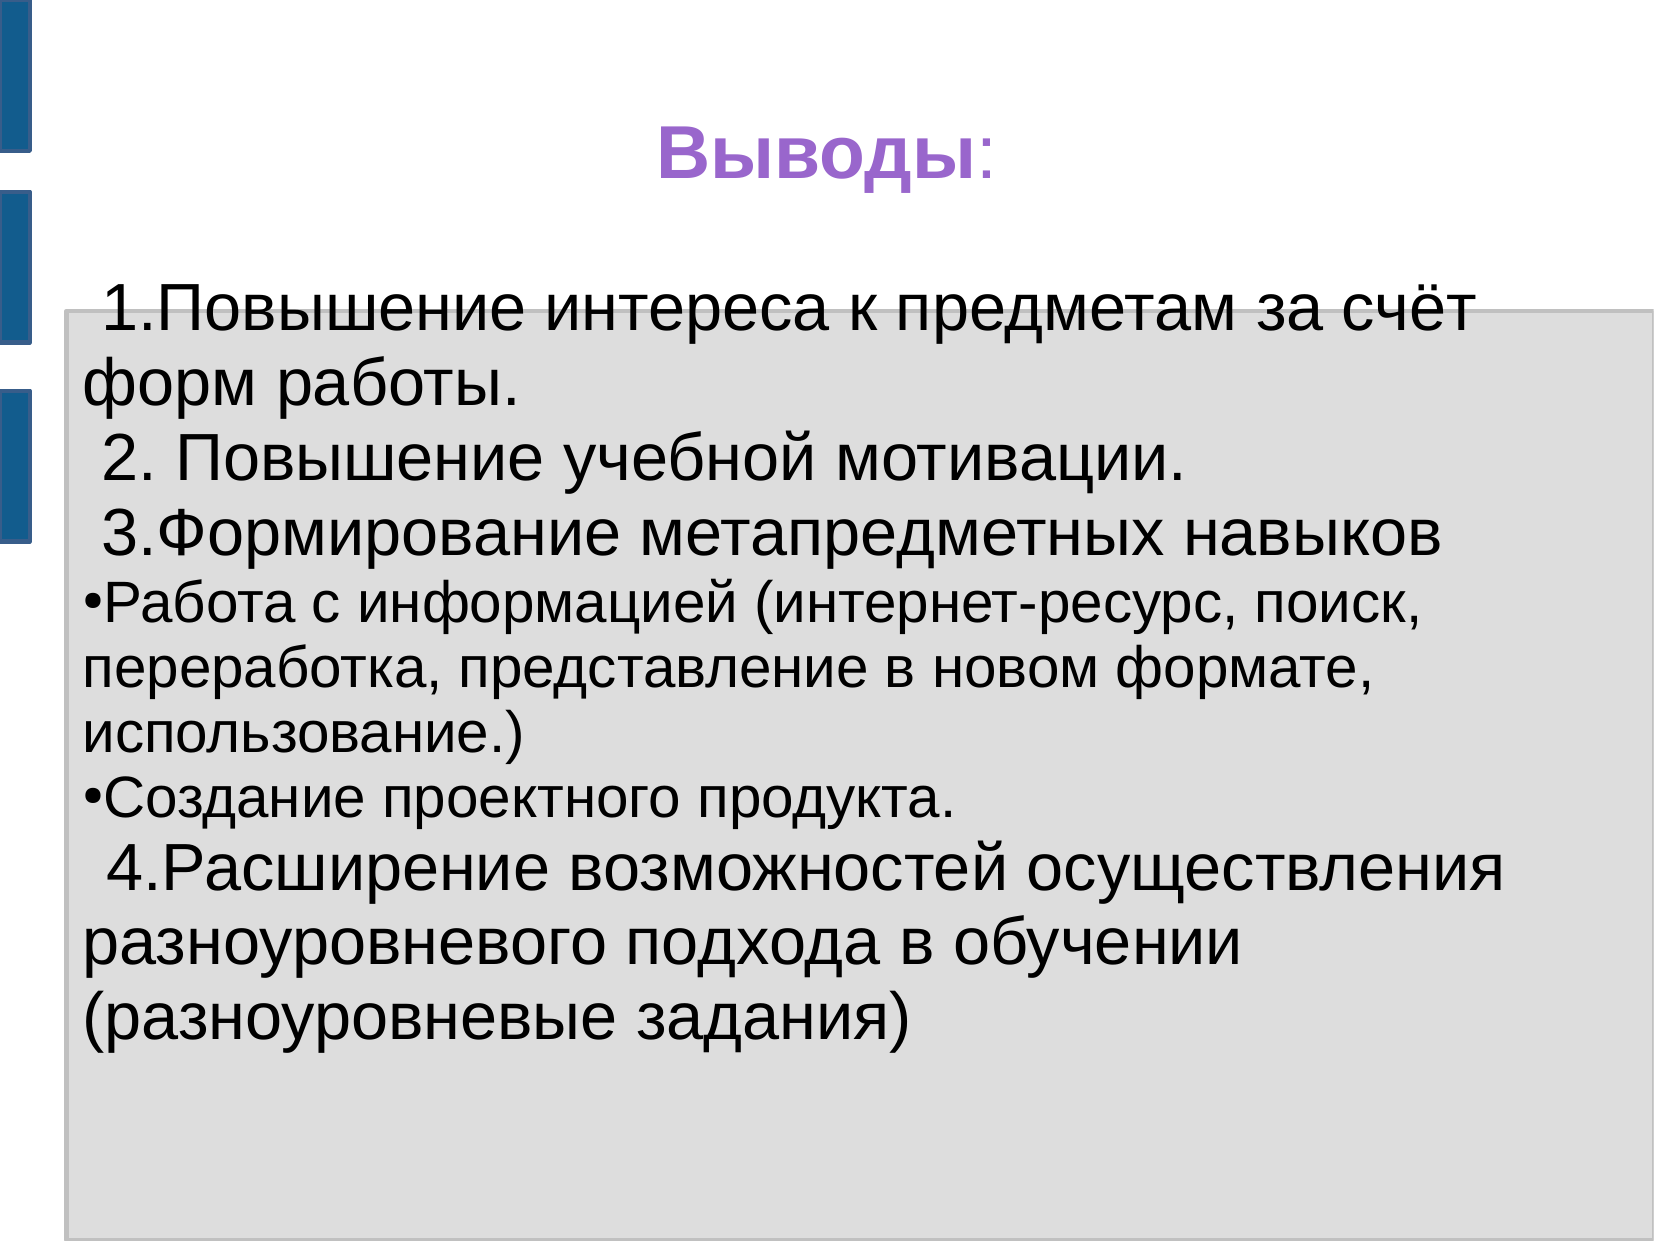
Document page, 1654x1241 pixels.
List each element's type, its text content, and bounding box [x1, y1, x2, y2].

title Выводы: [82, 49, 1571, 257]
subtitle 1.Повышение интереса к предметам за счёт форм работы. 2. Повышение учебной мотивации. 3.Формирование метапредметных навыков Работа с информацией (интернет-ресурс, поиск, переработка, представление в новом формате, использование.) Создание проектного продукта. 4.Расширение возможностей осуществления разноуровневого подхода в обучении (разноуровневые задания) [82, 271, 1571, 1128]
